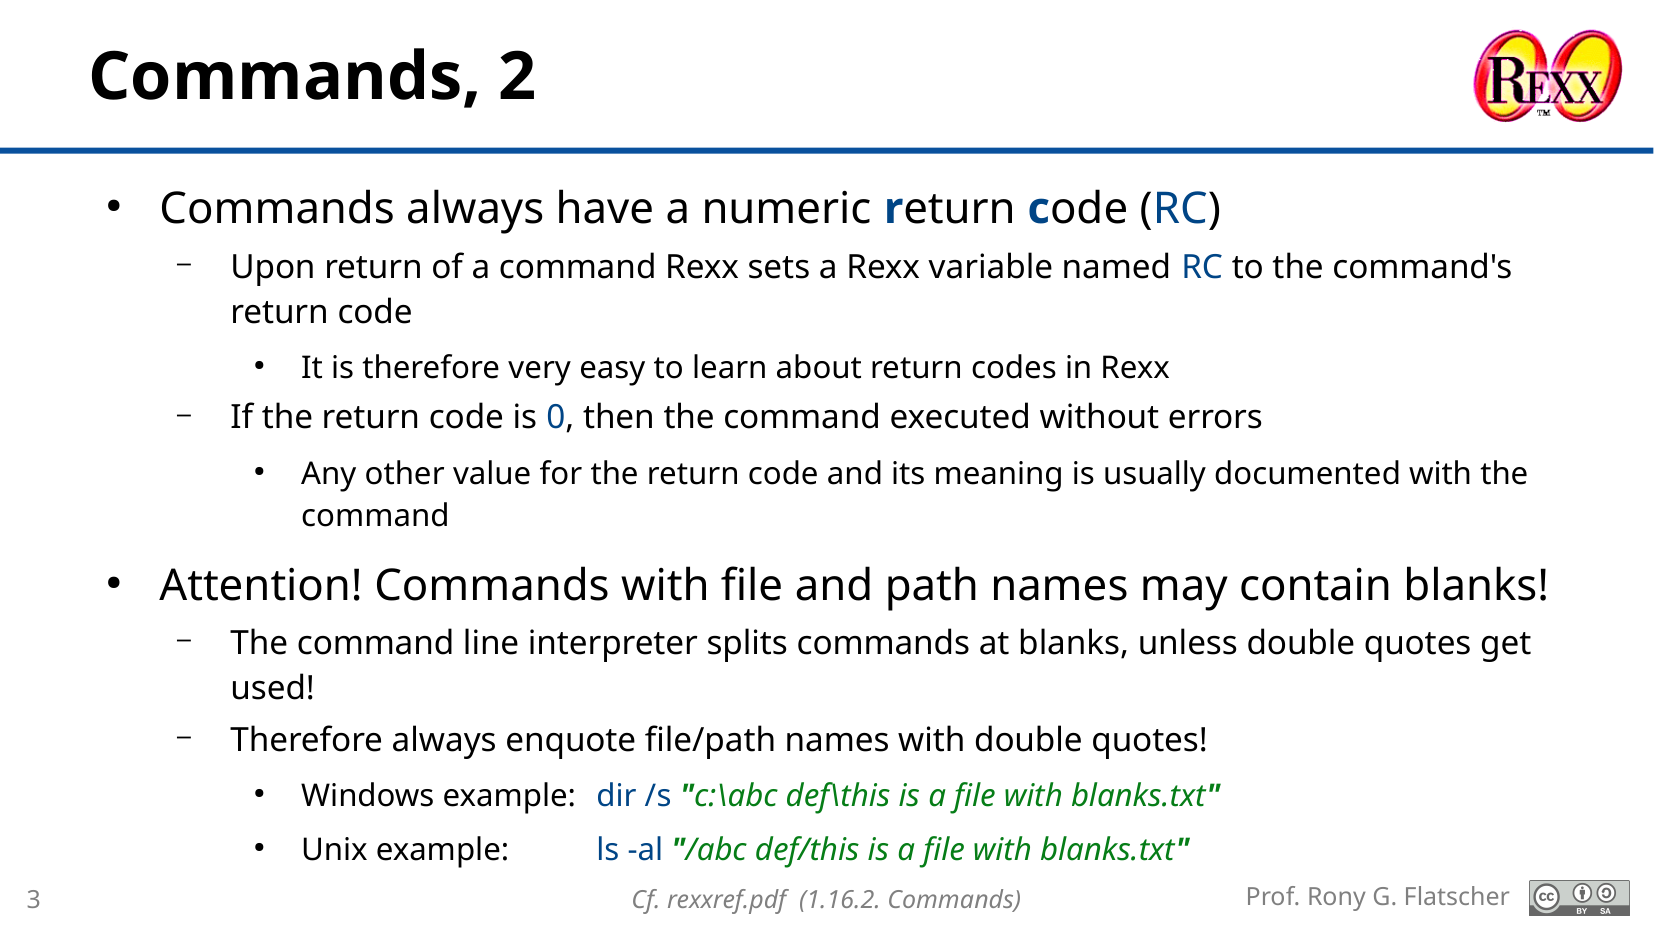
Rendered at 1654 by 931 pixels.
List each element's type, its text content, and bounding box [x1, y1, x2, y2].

text_box Cf. rexxref.pdf (1.16.2. Commands) [0, 874, 1654, 922]
list Commands always have a numeric return code (RC) Upon return of a command Rexx sets a Rexx variable named RC to the command's return code It is therefore very easy to learn about return codes in Rexx If the return code is 0, then the command executed without errors Any other value for the return code and its meaning is usually documented with the command Attention! Commands with file and path names may contain blanks! The command line interpreter splits commands at blanks, unless double quotes get used! Therefore always enquote file/path names with double quotes! Windows example: dir /s "c:\abc def\this is a file with blanks.txt" Unix example: ls -al "/abc def/this is a file with blanks.txt" [88, 177, 1577, 857]
title Commands, 2 [29, 0, 1654, 148]
